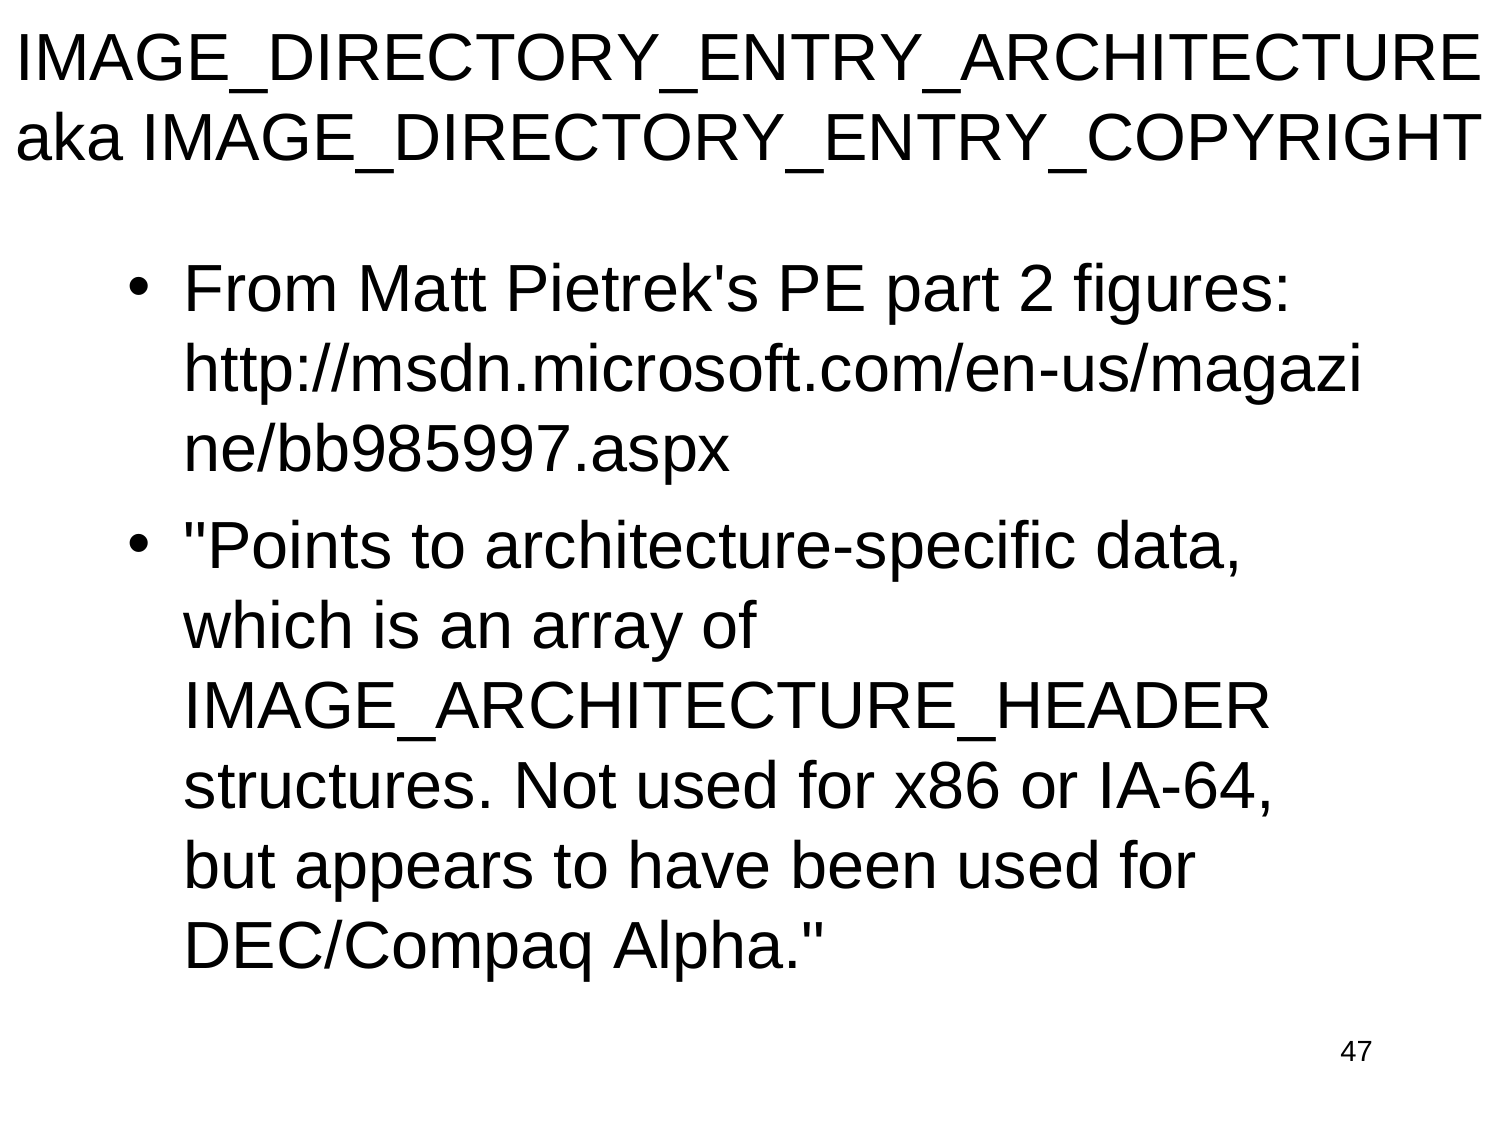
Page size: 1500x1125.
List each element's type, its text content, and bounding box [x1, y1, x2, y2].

list From Matt Pietrek's PE part 2 figures: http://msdn.microsoft.com/en-us/magazine/bb985997.aspx "Points to architecture-specific data, which is an array of IMAGE_ARCHITECTURE_HEADER structures. Not used for x86 or IA-64, but appears to have been used for DEC/Compaq Alpha." [112, 237, 1388, 1051]
title IMAGE_DIRECTORY_ENTRY_ARCHITECTURE aka IMAGE_DIRECTORY_ENTRY_COPYRIGHT [0, 0, 1500, 188]
text_box <number> [1074, 1025, 1388, 1101]
